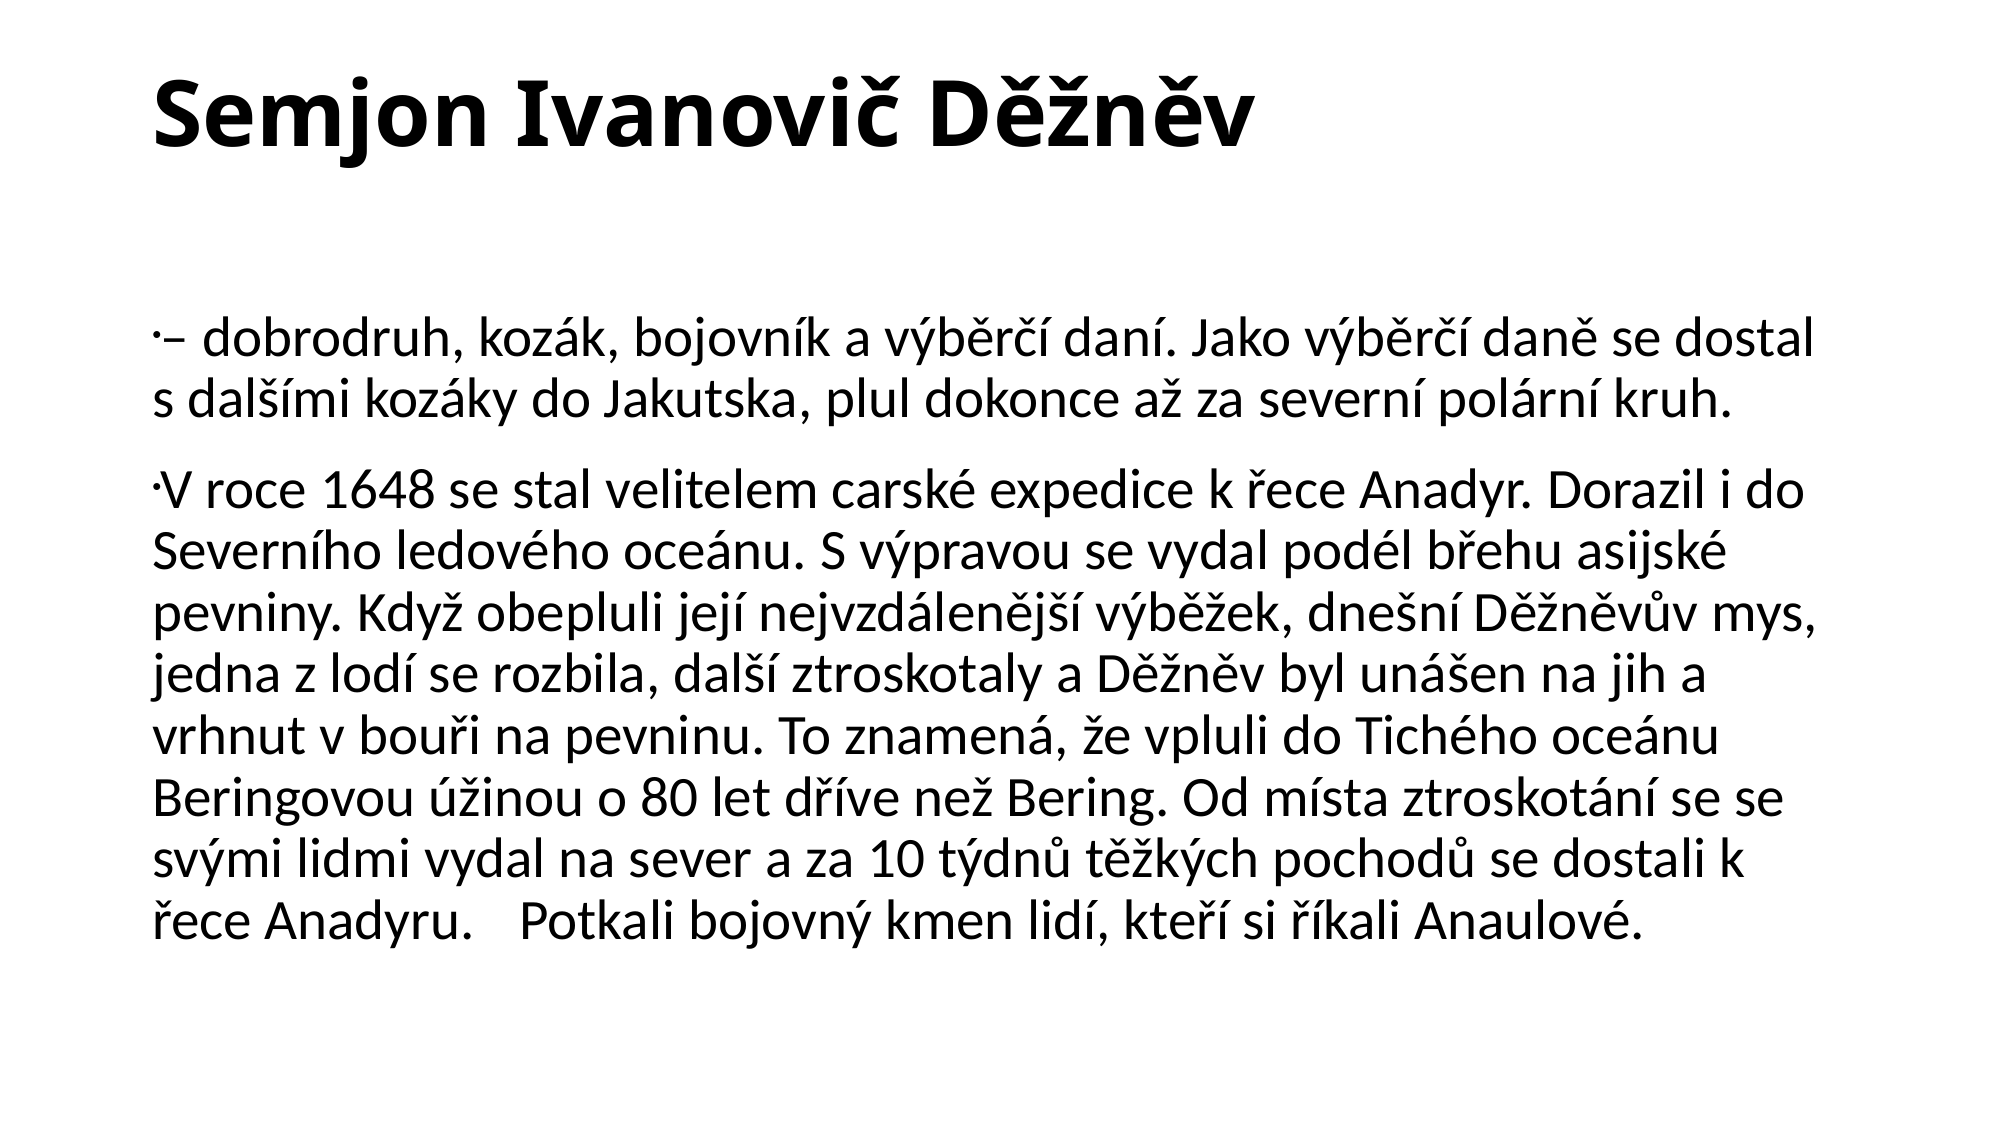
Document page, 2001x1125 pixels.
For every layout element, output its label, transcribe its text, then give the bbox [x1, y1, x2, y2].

list – dobrodruh, kozák, bojovník a výběrčí daní. Jako výběrčí daně se dostal s dalšími kozáky do Jakutska, plul dokonce až za severní polární kruh. V roce 1648 se stal velitelem carské expedice k řece Anadyr. Dorazil i do Severního ledového oceánu. S výpravou se vydal podél břehu asijské pevniny. Když obepluli její nejvzdálenější výběžek, dnešní Děžněvův mys, jedna z lodí se rozbila, další ztroskotaly a Děžněv byl unášen na jih a vrhnut v bouři na pevninu. To znamená, že vpluli do Tichého oceánu Beringovou úžinou o 80 let dříve než Bering. Od místa ztroskotání se se svými lidmi vydal na sever a za 10 týdnů těžkých pochodů se dostali k řece Anadyru. Potkali bojovný kmen lidí, kteří si říkali Anaulové. [137, 299, 1863, 1014]
title Semjon Ivanovič Děžněv [137, 59, 1863, 278]
